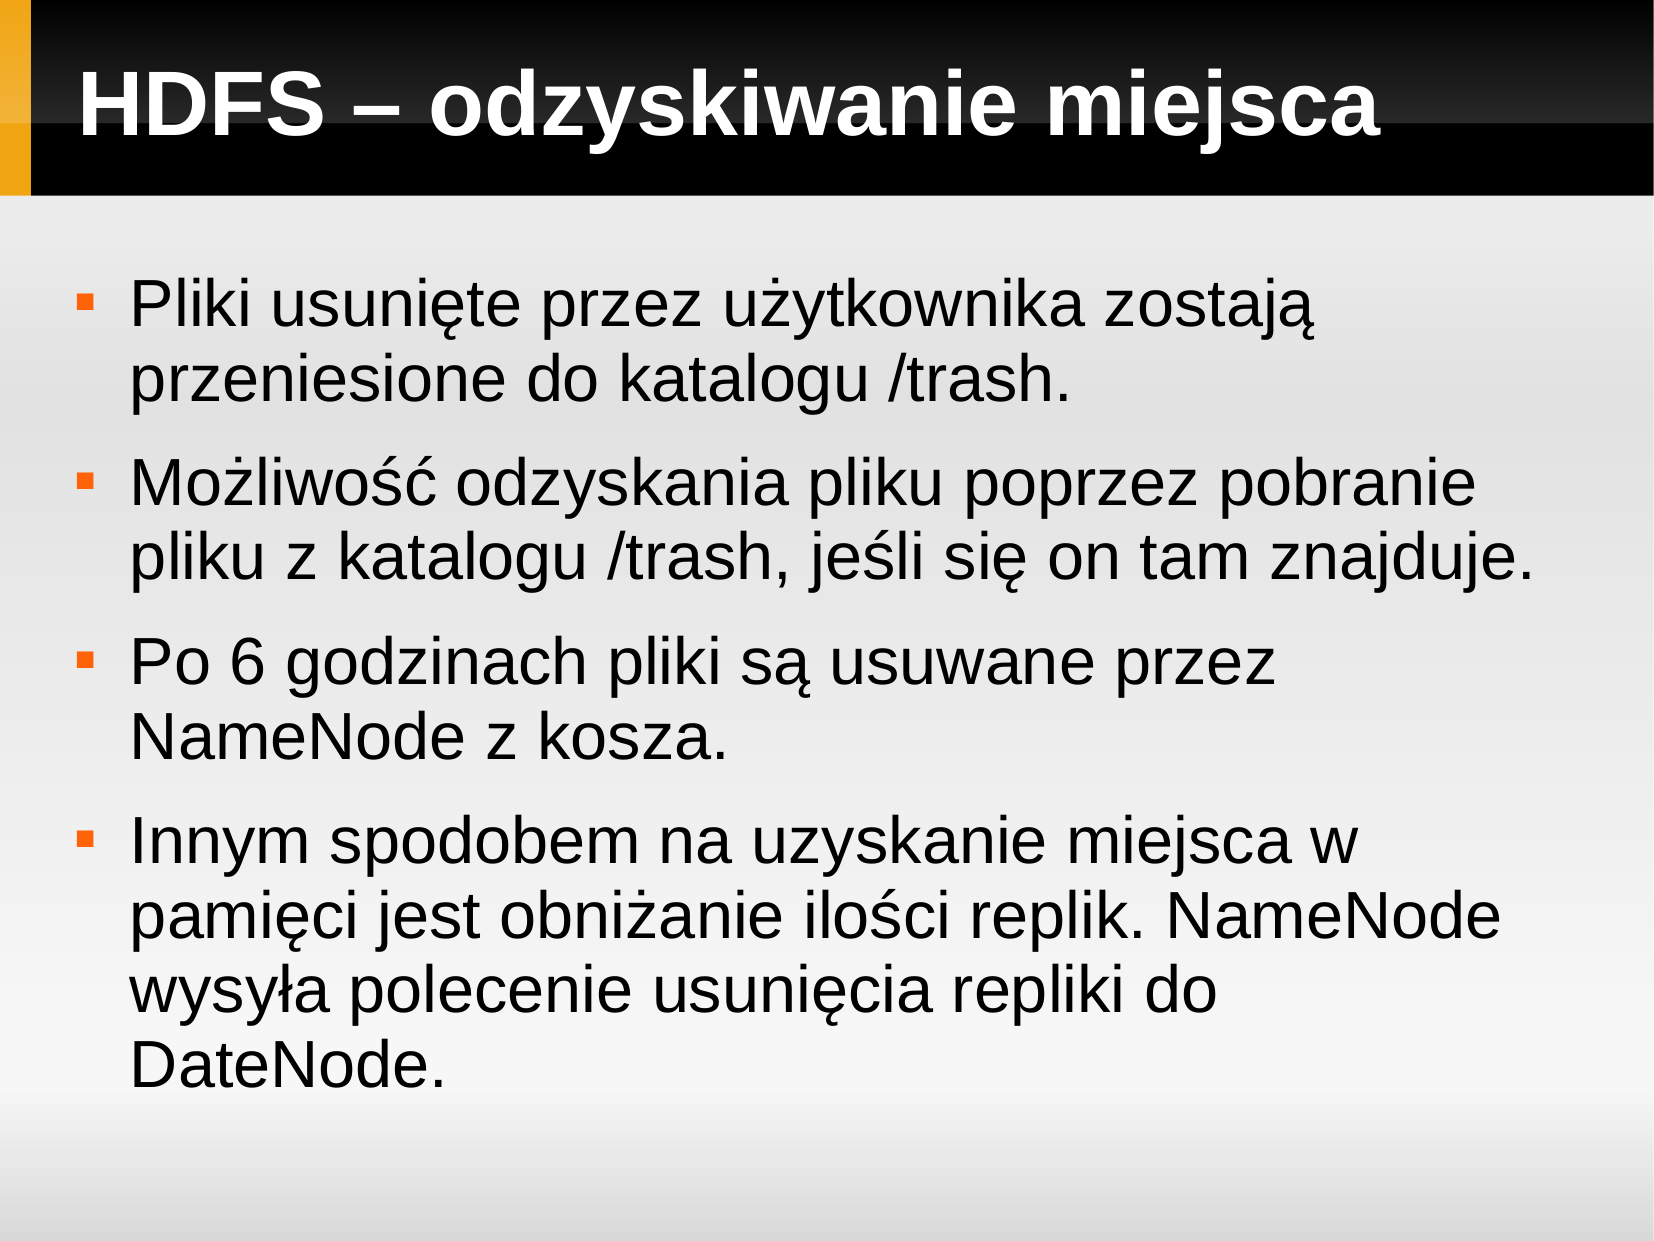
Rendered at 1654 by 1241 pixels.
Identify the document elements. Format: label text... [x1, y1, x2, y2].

title [76, 1, 1565, 207]
list Pliki usunięte przez użytkownika zostają przeniesione do katalogu /trash. Możliwość odzyskania pliku poprzez pobranie pliku z katalogu /trash, jeśli się on tam znajduje. Po 6 godzinach pliki są usuwane przez NameNode z kosza. Innym spodobem na uzyskanie miejsca w pamięci jest obniżanie ilości replik. NameNode wysyła polecenie usunięcia repliki do DateNode. [59, 265, 1548, 1241]
title HDFS – odzyskiwanie miejsca [77, 7, 1566, 200]
picture [0, 0, 1654, 1241]
